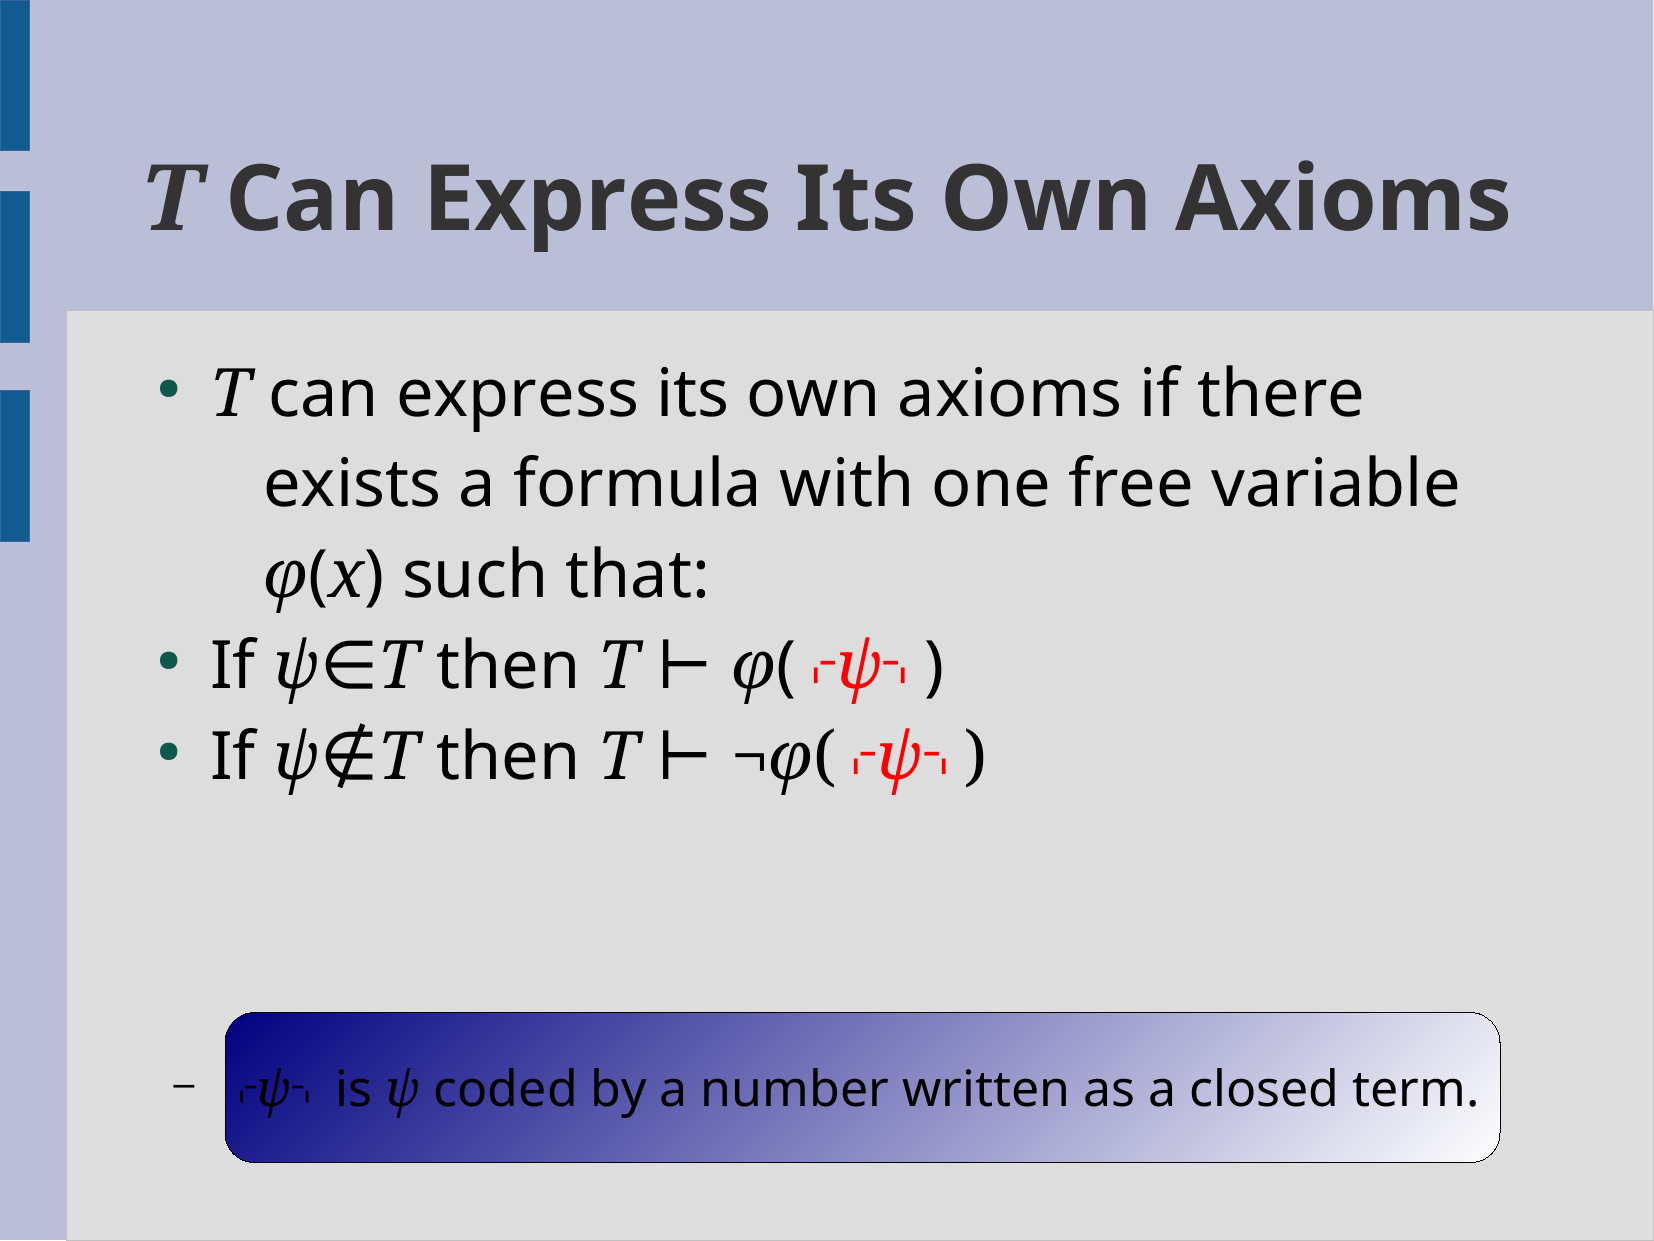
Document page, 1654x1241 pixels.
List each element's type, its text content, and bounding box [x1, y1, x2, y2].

list T can express its own axioms if there exists a formula with one free variable φ(x) such that: If ψ∈T then T ⊢ φ(⌌ψ⌍) If ψ∉T then T ⊢ ¬φ(⌌ψ⌍) [121, 344, 1534, 1127]
title T Can Express Its Own Axioms [121, 91, 1534, 299]
text_box ⌌ψ⌍ is ψ coded by a number written as a closed term. [225, 1012, 1501, 1163]
